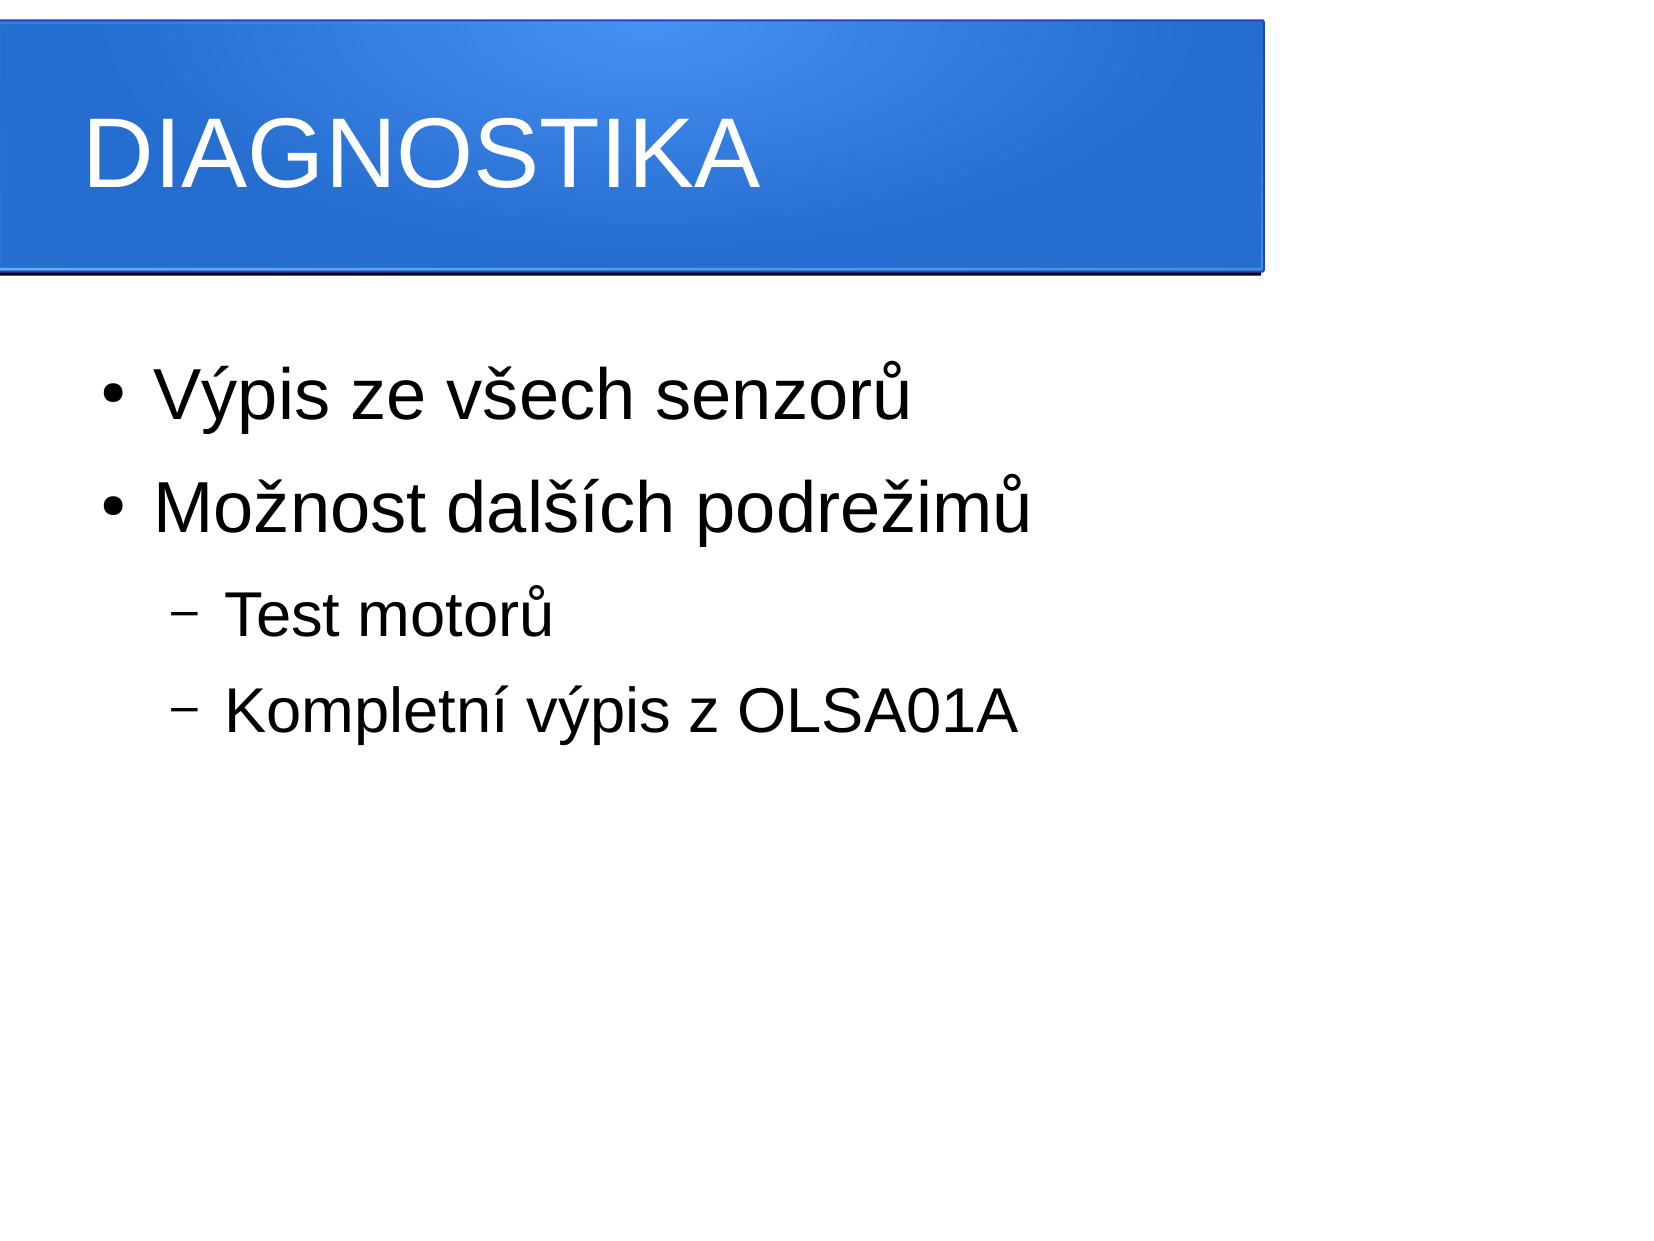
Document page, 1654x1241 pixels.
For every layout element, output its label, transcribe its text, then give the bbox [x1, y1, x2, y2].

list Výpis ze všech senzorů Možnost dalších podrežimů Test motorů Kompletní výpis z OLSA01A [82, 354, 1538, 1086]
title DIAGNOSTIKA [82, 49, 1250, 257]
